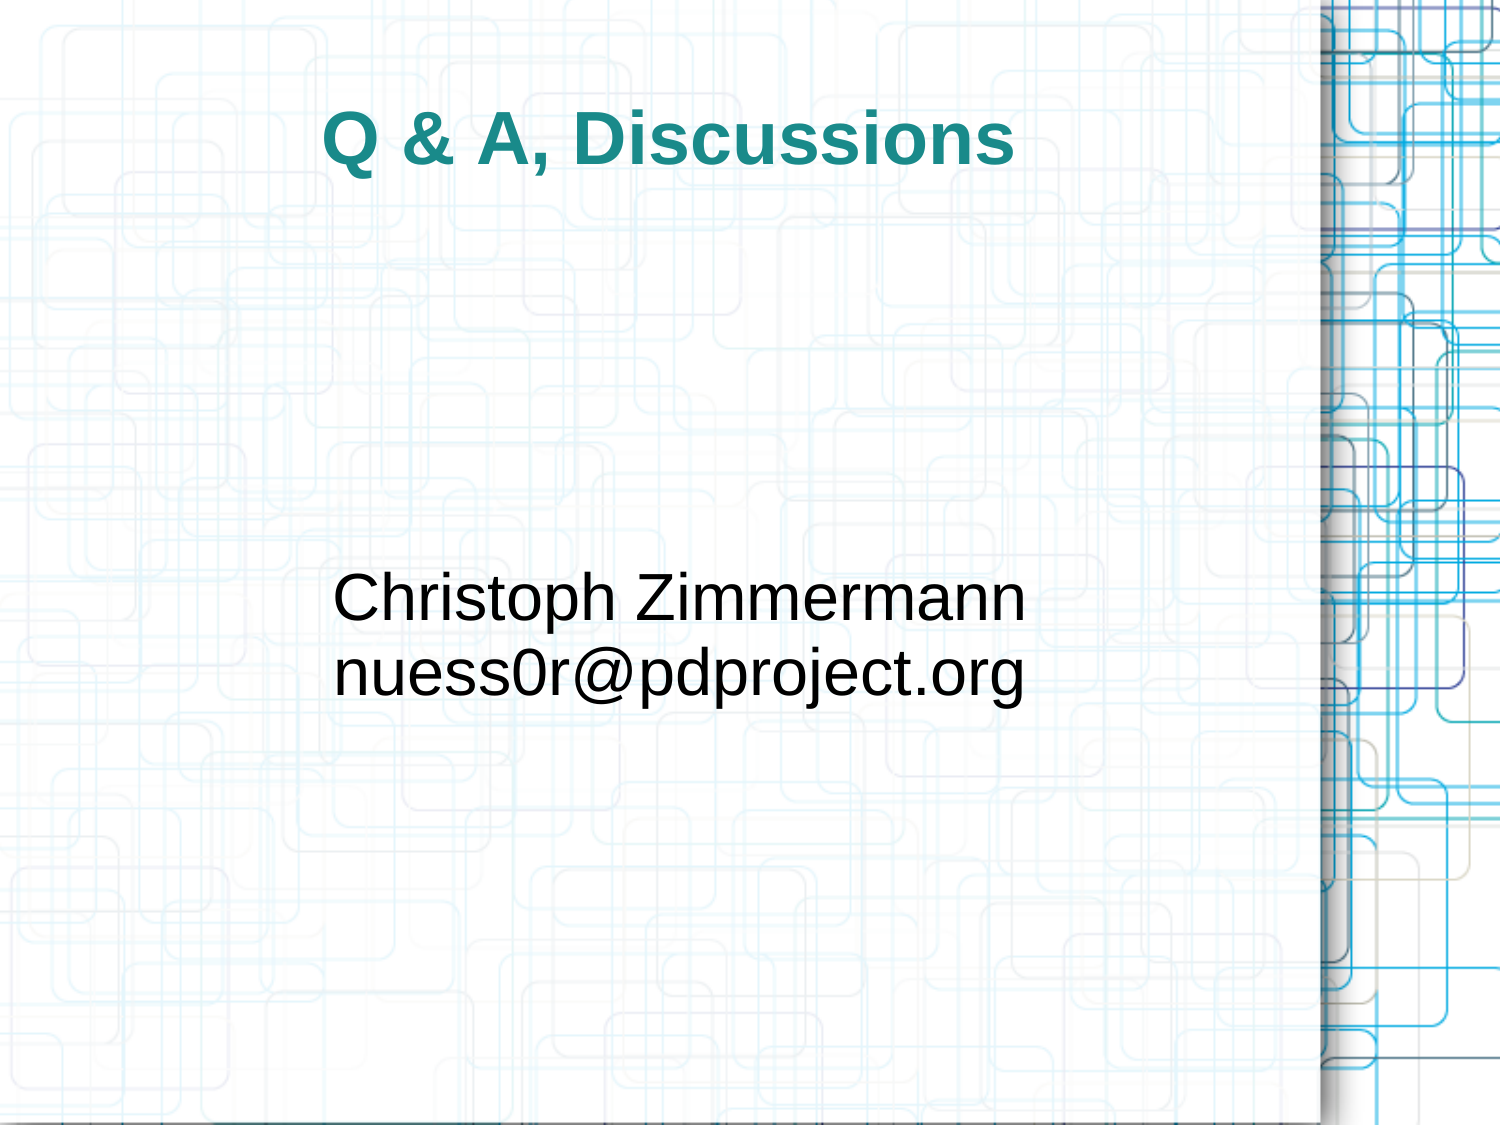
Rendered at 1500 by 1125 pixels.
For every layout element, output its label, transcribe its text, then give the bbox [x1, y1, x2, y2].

subtitle Christoph Zimmermann nuess0r@pdproject.org [75, 263, 1286, 1006]
picture [0, 0, 1500, 1125]
title Q & A, Discussions [53, 44, 1286, 233]
